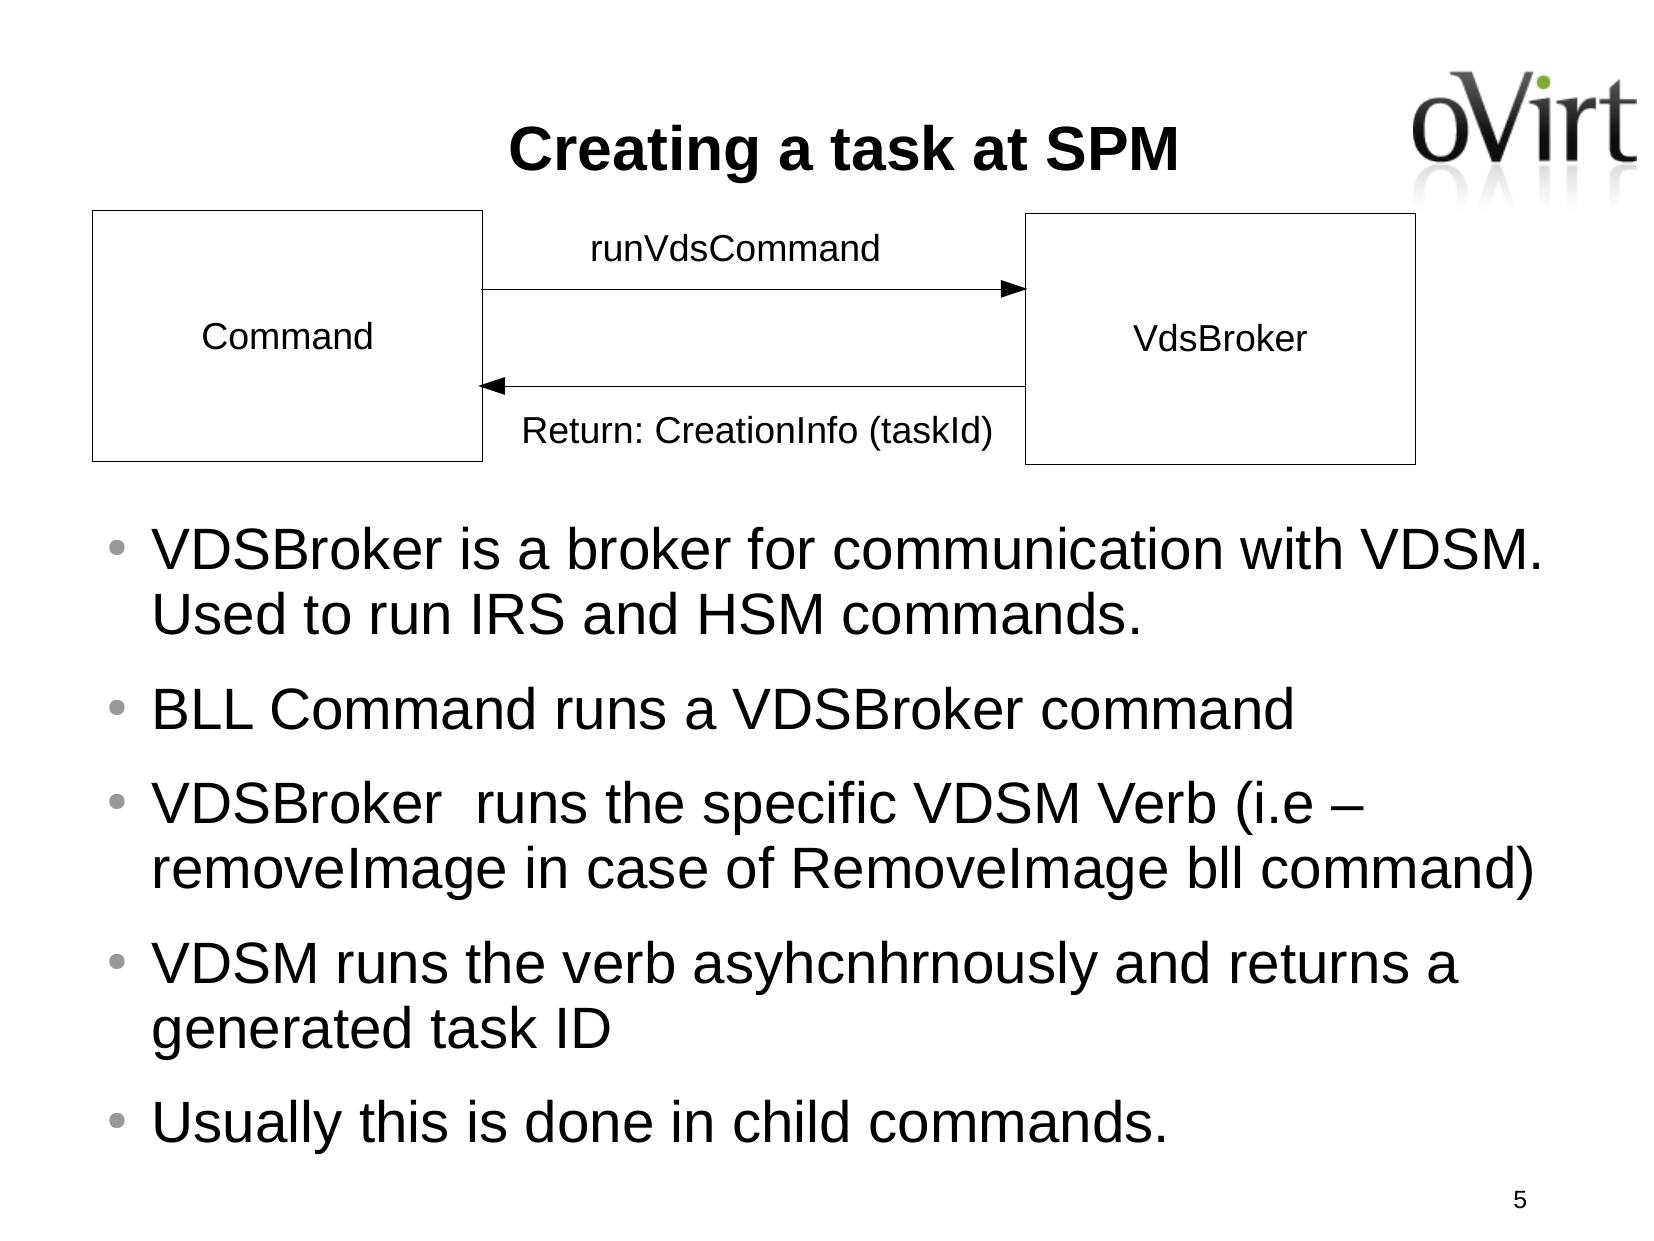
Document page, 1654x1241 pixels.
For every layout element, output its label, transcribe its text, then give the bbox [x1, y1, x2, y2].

picture [1579, 63, 1637, 212]
text_box VdsBroker [1025, 213, 1416, 465]
text_box runVdsCommand [575, 220, 896, 278]
list VDSBroker is a broker for communication with VDSM. Used to run IRS and HSM commands. BLL Command runs a VDSBroker command VDSBroker runs the specific VDSM Verb (i.e – removeImage in case of RemoveImage bll command) VDSM runs the verb asyhcnhrnously and returns a generated task ID Usually this is done in child commands. [91, 517, 1580, 1161]
text_box Return: CreationInfo (taskId) [506, 402, 1009, 460]
text_box Command [92, 210, 483, 462]
title Creating a task at SPM [90, 45, 1579, 252]
